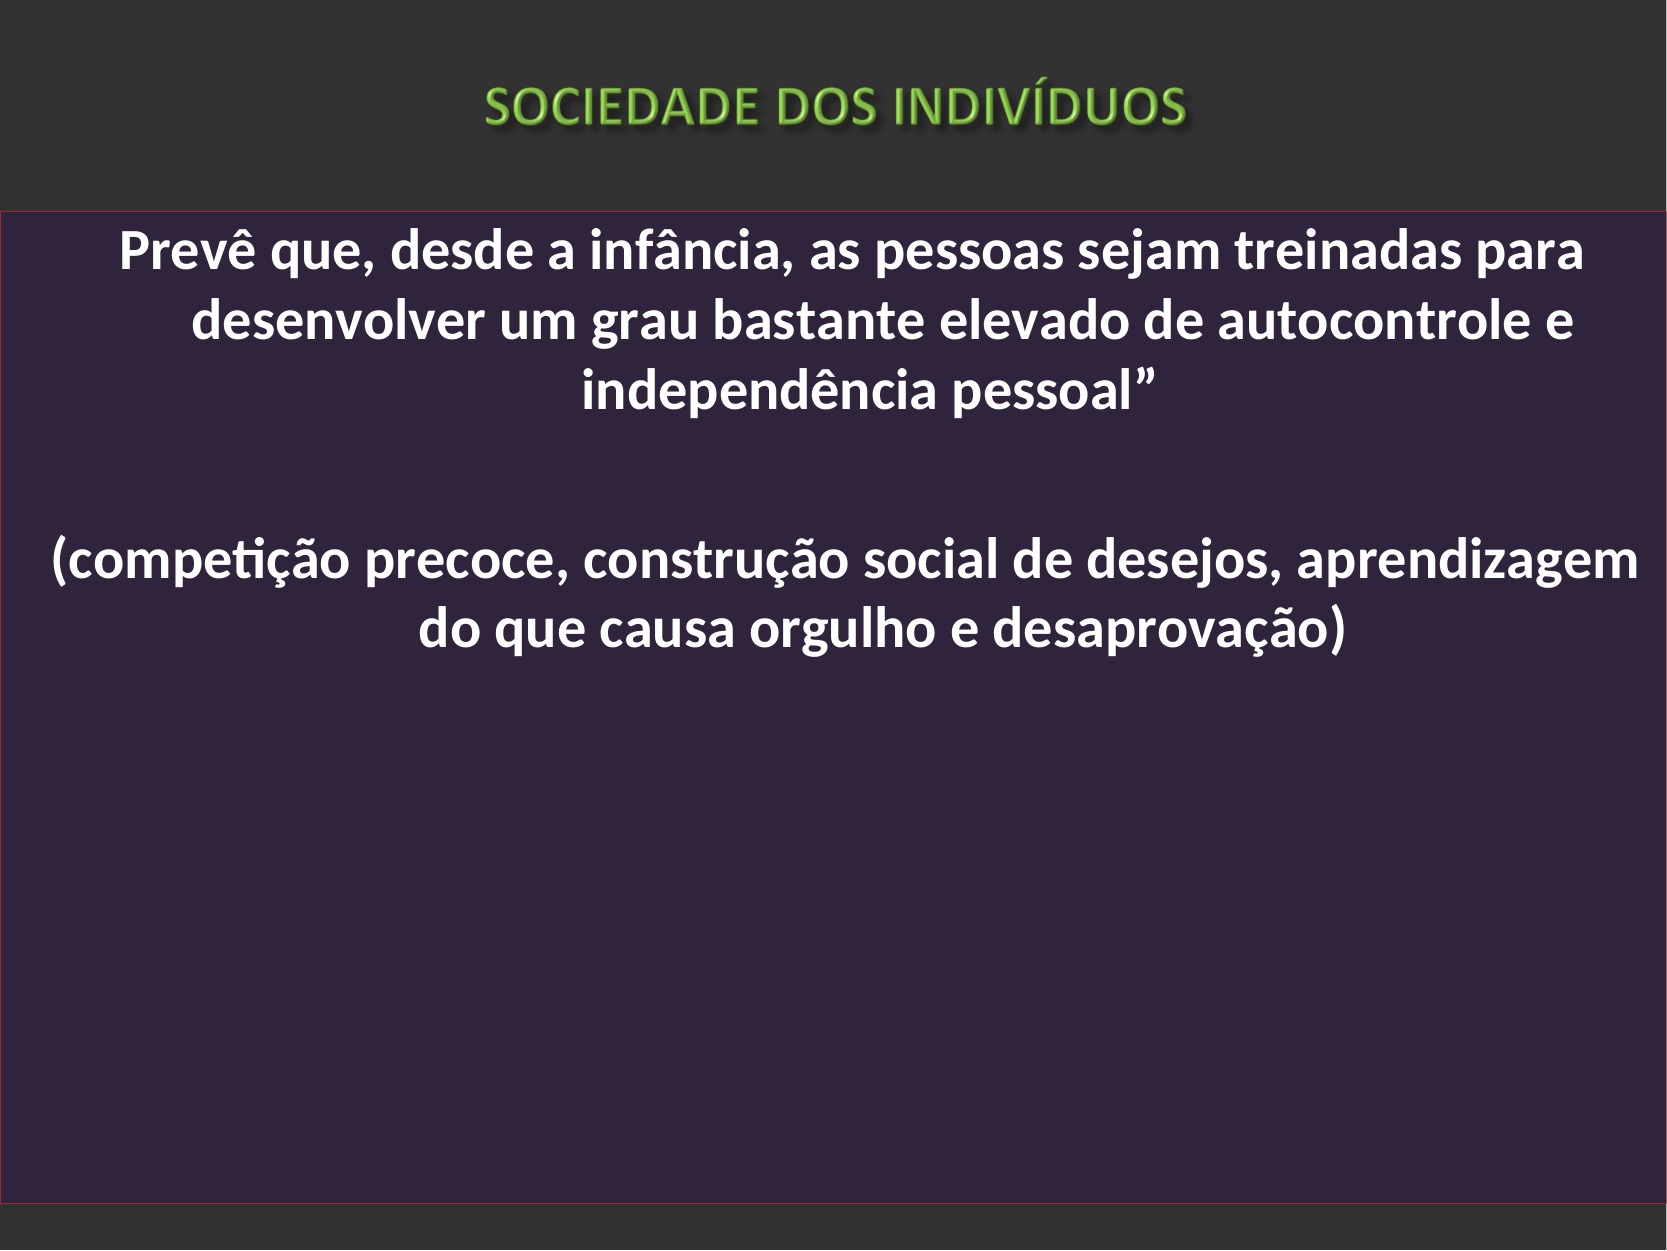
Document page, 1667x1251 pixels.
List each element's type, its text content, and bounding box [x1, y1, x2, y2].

text_box [0, 0, 1667, 211]
list Prevê que, desde a infância, as pessoas sejam treinadas para desenvolver um grau bastante elevado de autocontrole e independência pessoal” (competição precoce, construção social de desejos, aprendizagem do que causa orgulho e desaprovação) [0, 211, 1667, 1204]
